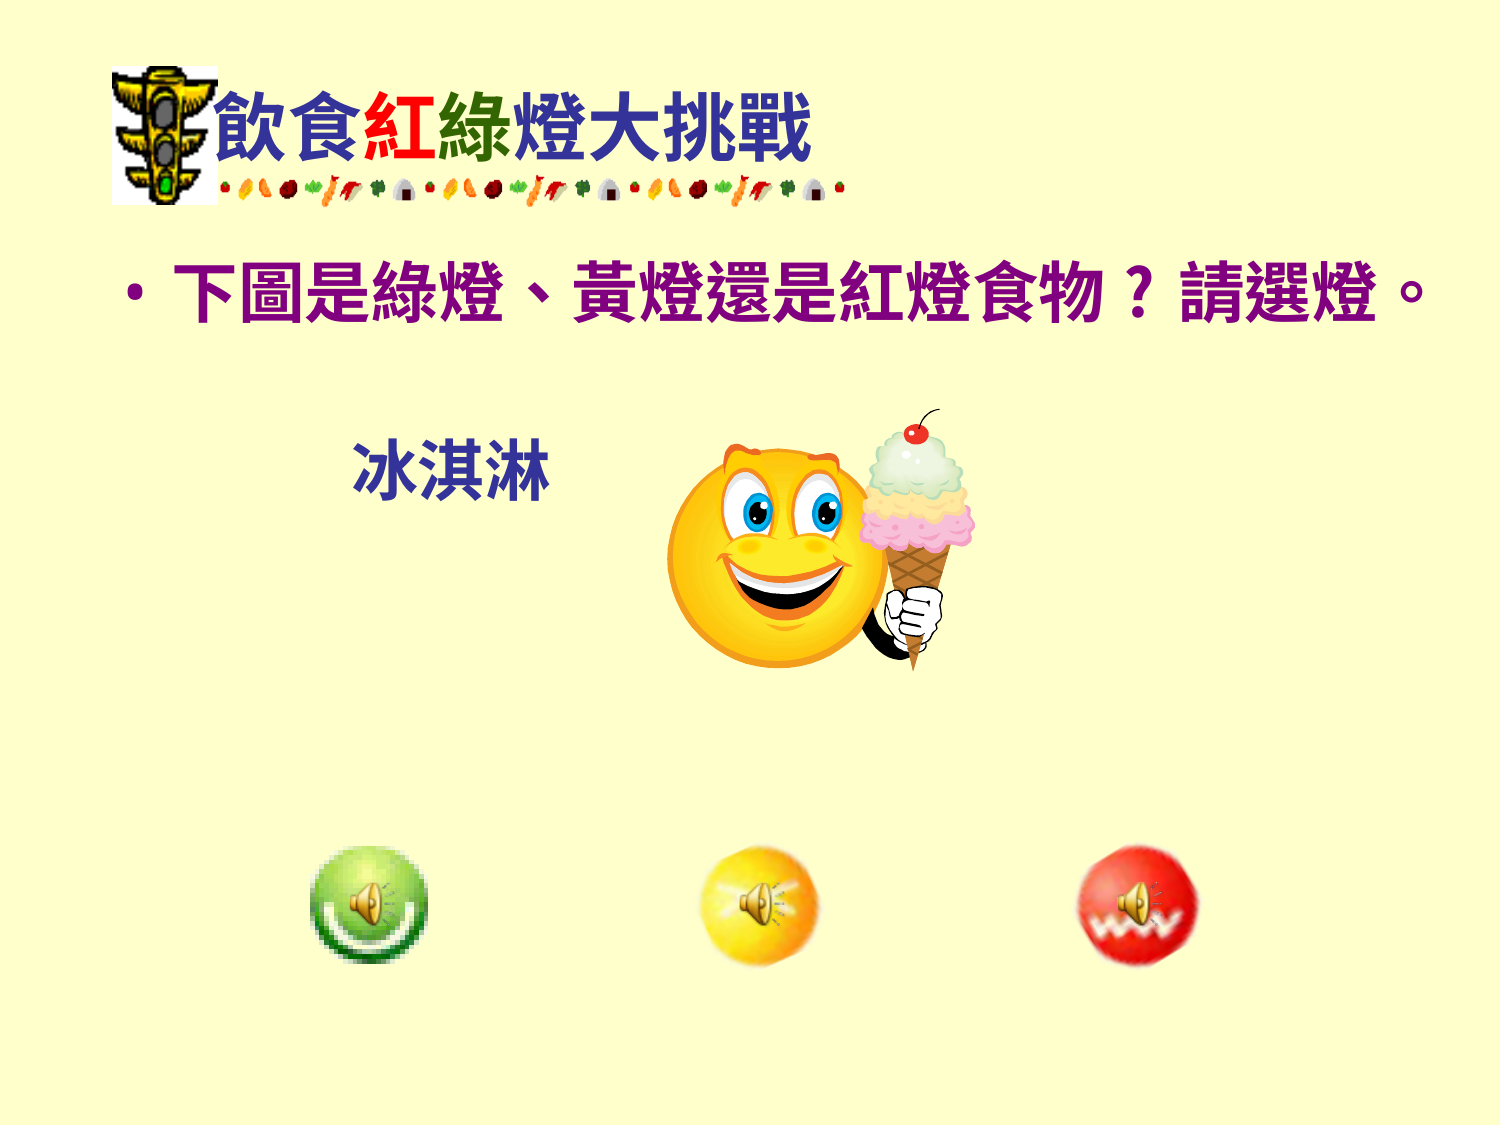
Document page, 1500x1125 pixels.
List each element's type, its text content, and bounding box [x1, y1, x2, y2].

list 下圖是綠燈、黃燈還是紅燈食物?請選燈。 [100, 243, 1436, 351]
picture [112, 66, 847, 209]
text_box 飲食紅綠燈大挑戰 [194, 78, 868, 173]
picture [301, 846, 443, 964]
picture [1048, 817, 1231, 992]
picture [673, 822, 850, 988]
text_box 冰淇淋 [336, 420, 567, 517]
picture [667, 408, 976, 672]
